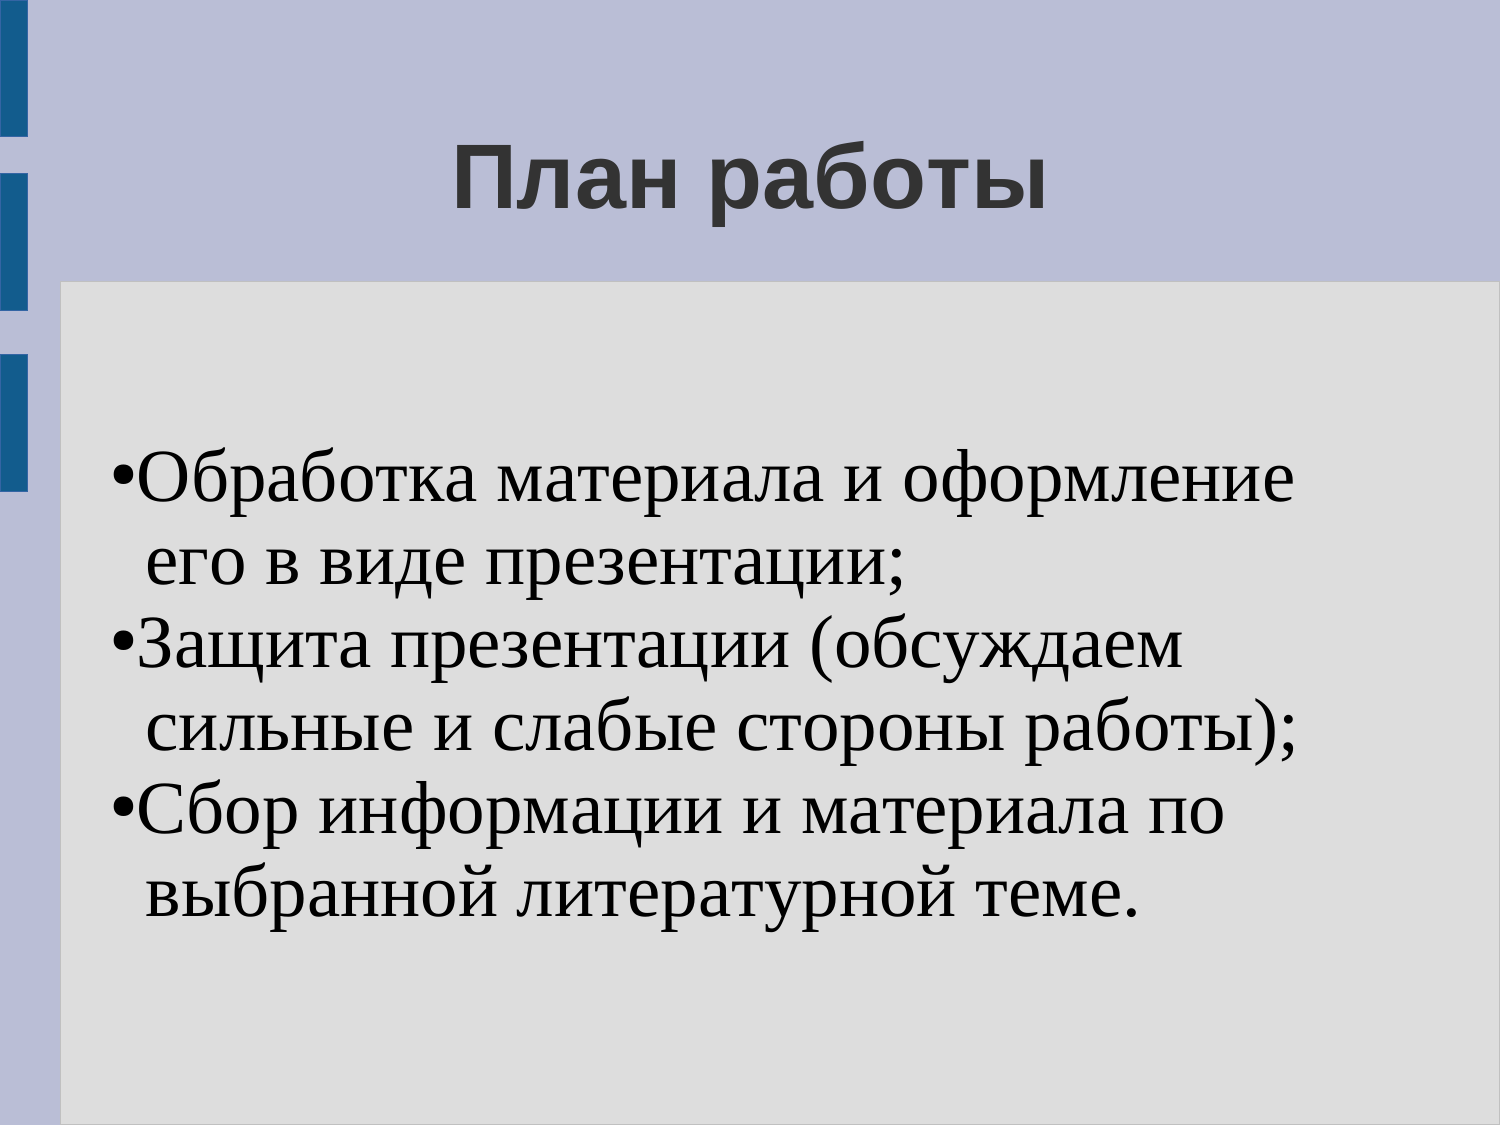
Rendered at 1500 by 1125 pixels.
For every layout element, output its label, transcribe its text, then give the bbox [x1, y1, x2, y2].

title План работы [110, 82, 1392, 271]
subtitle Обработка материала и оформление его в виде презентации; Защита презентации (обсуждаем сильные и слабые стороны работы); Сбор информации и материала по выбранной литературной теме. [110, 312, 1392, 1056]
